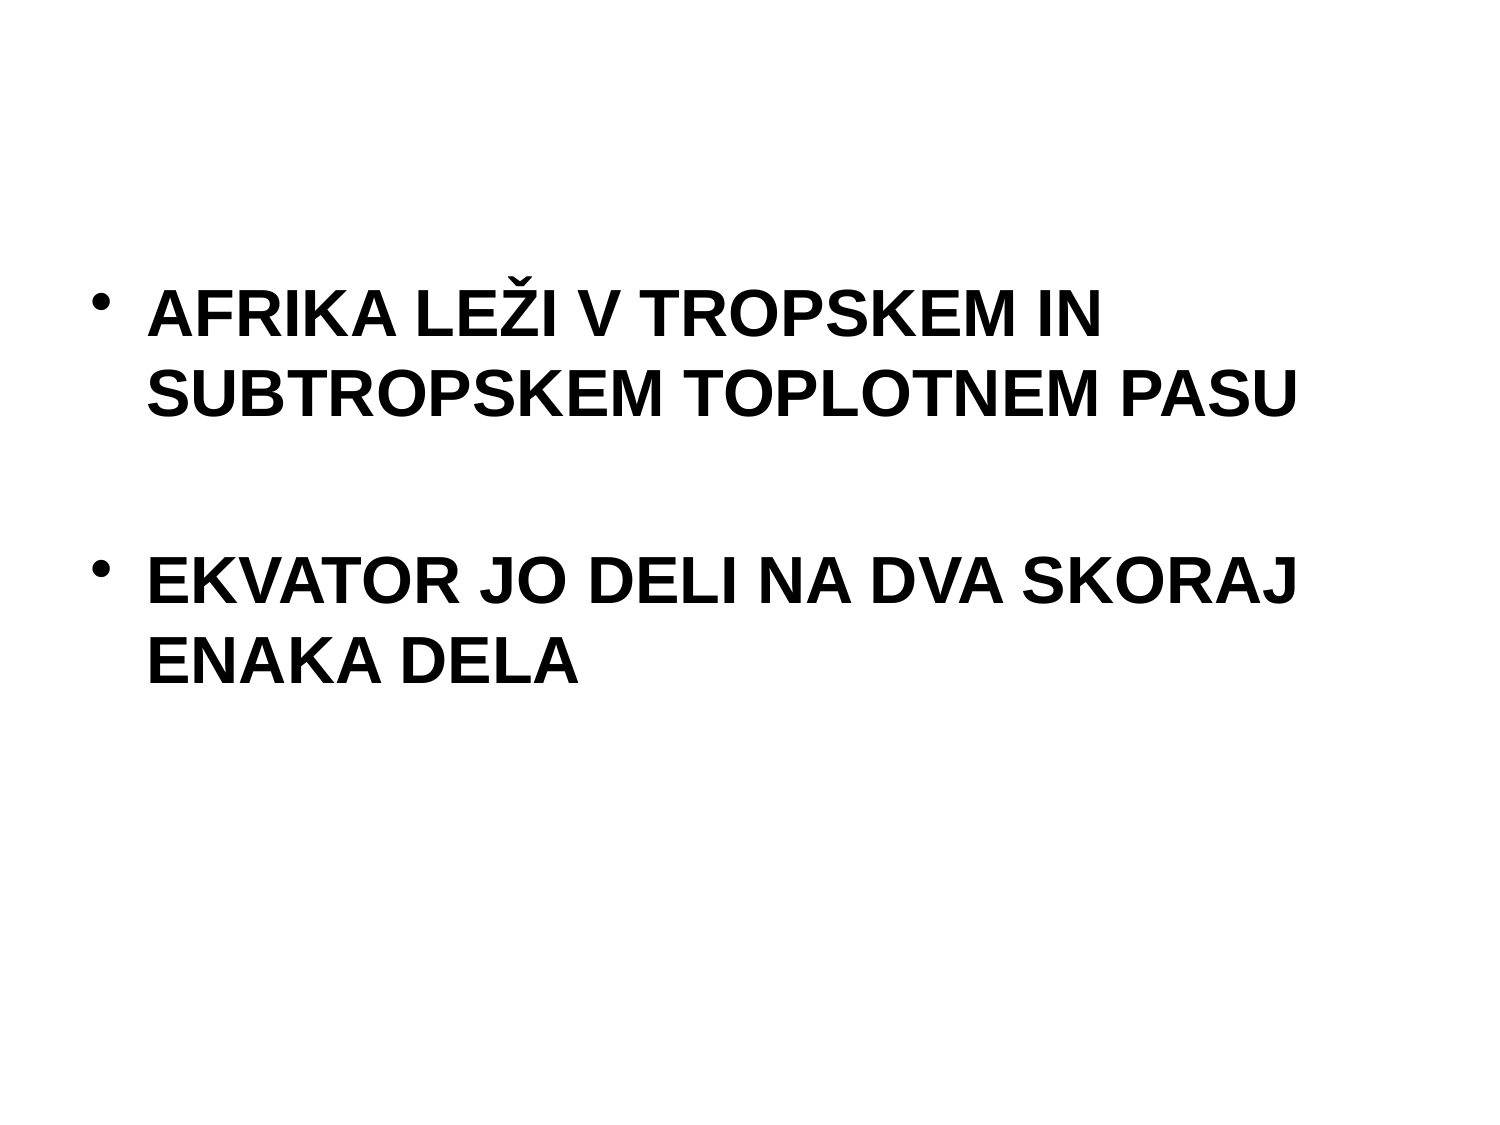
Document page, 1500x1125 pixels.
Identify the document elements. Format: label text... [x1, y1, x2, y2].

list AFRIKA LEŽI V TROPSKEM IN SUBTROPSKEM TOPLOTNEM PASU EKVATOR JO DELI NA DVA SKORAJ ENAKA DELA [75, 262, 1425, 1005]
